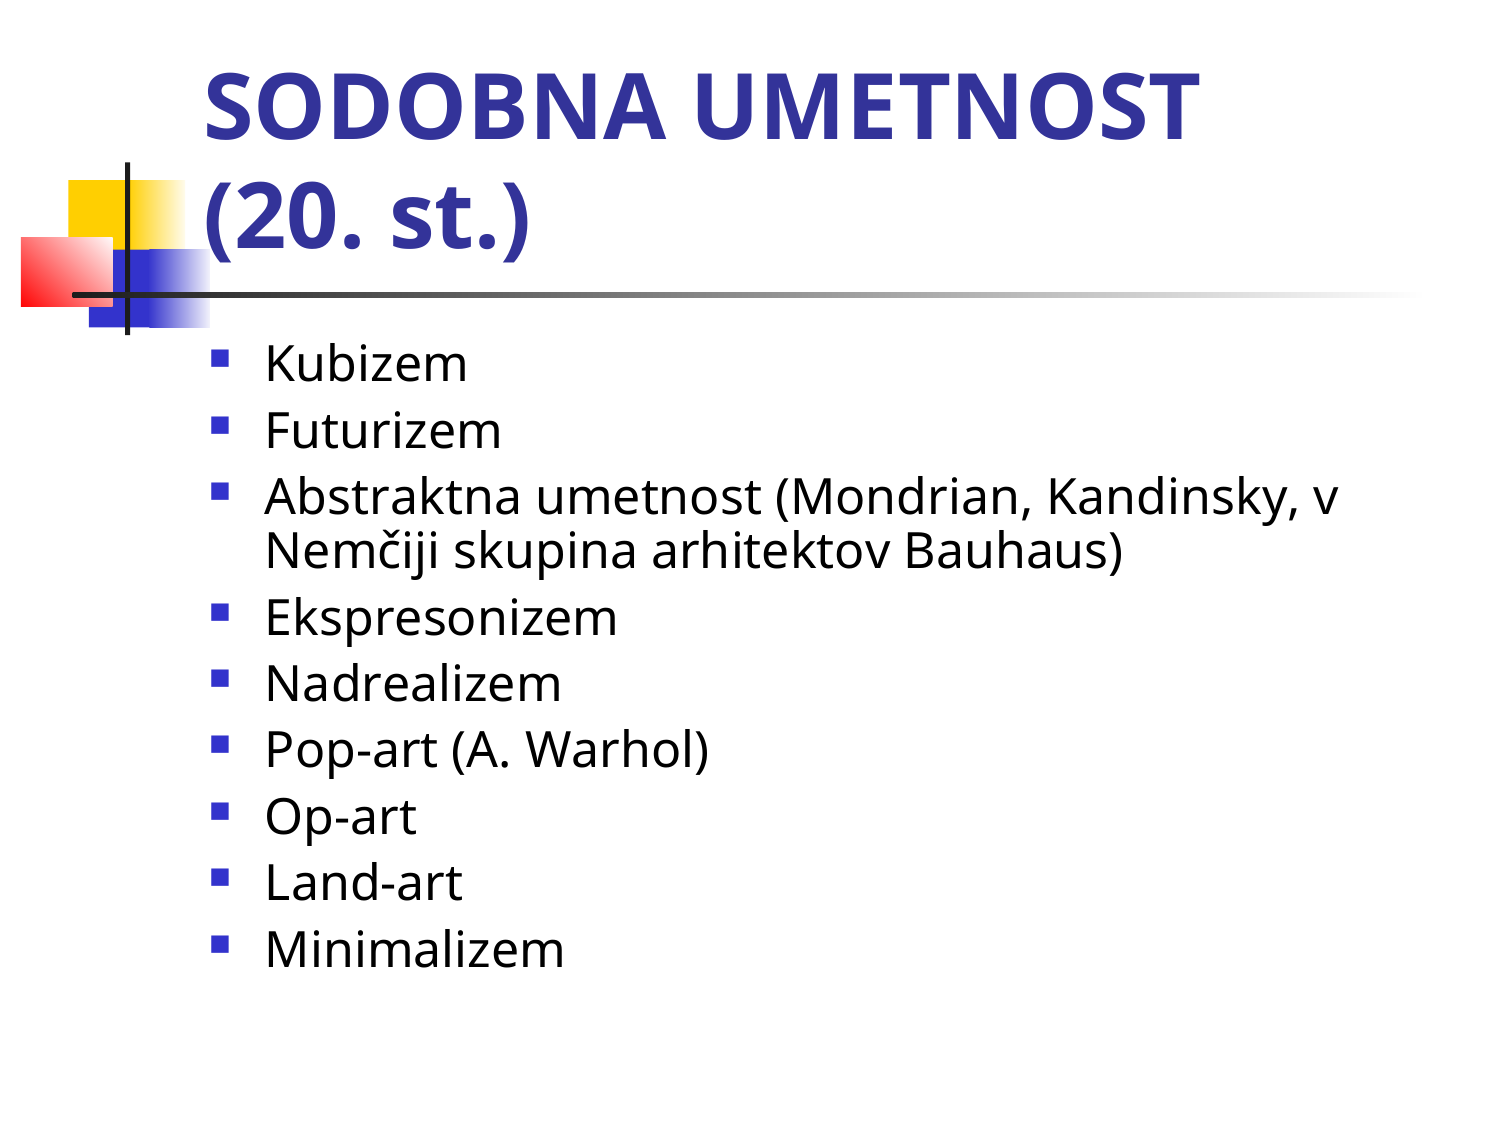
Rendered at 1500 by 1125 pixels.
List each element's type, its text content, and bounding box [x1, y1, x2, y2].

list Kubizem Futurizem Abstraktna umetnost (Mondrian, Kandinsky, v Nemčiji skupina arhitektov Bauhaus) Ekspresonizem Nadrealizem Pop-art (A. Warhol) Op-art Land-art Minimalizem [193, 331, 1469, 1007]
title SODOBNA UMETNOST (20. st.) [188, 35, 1468, 276]
